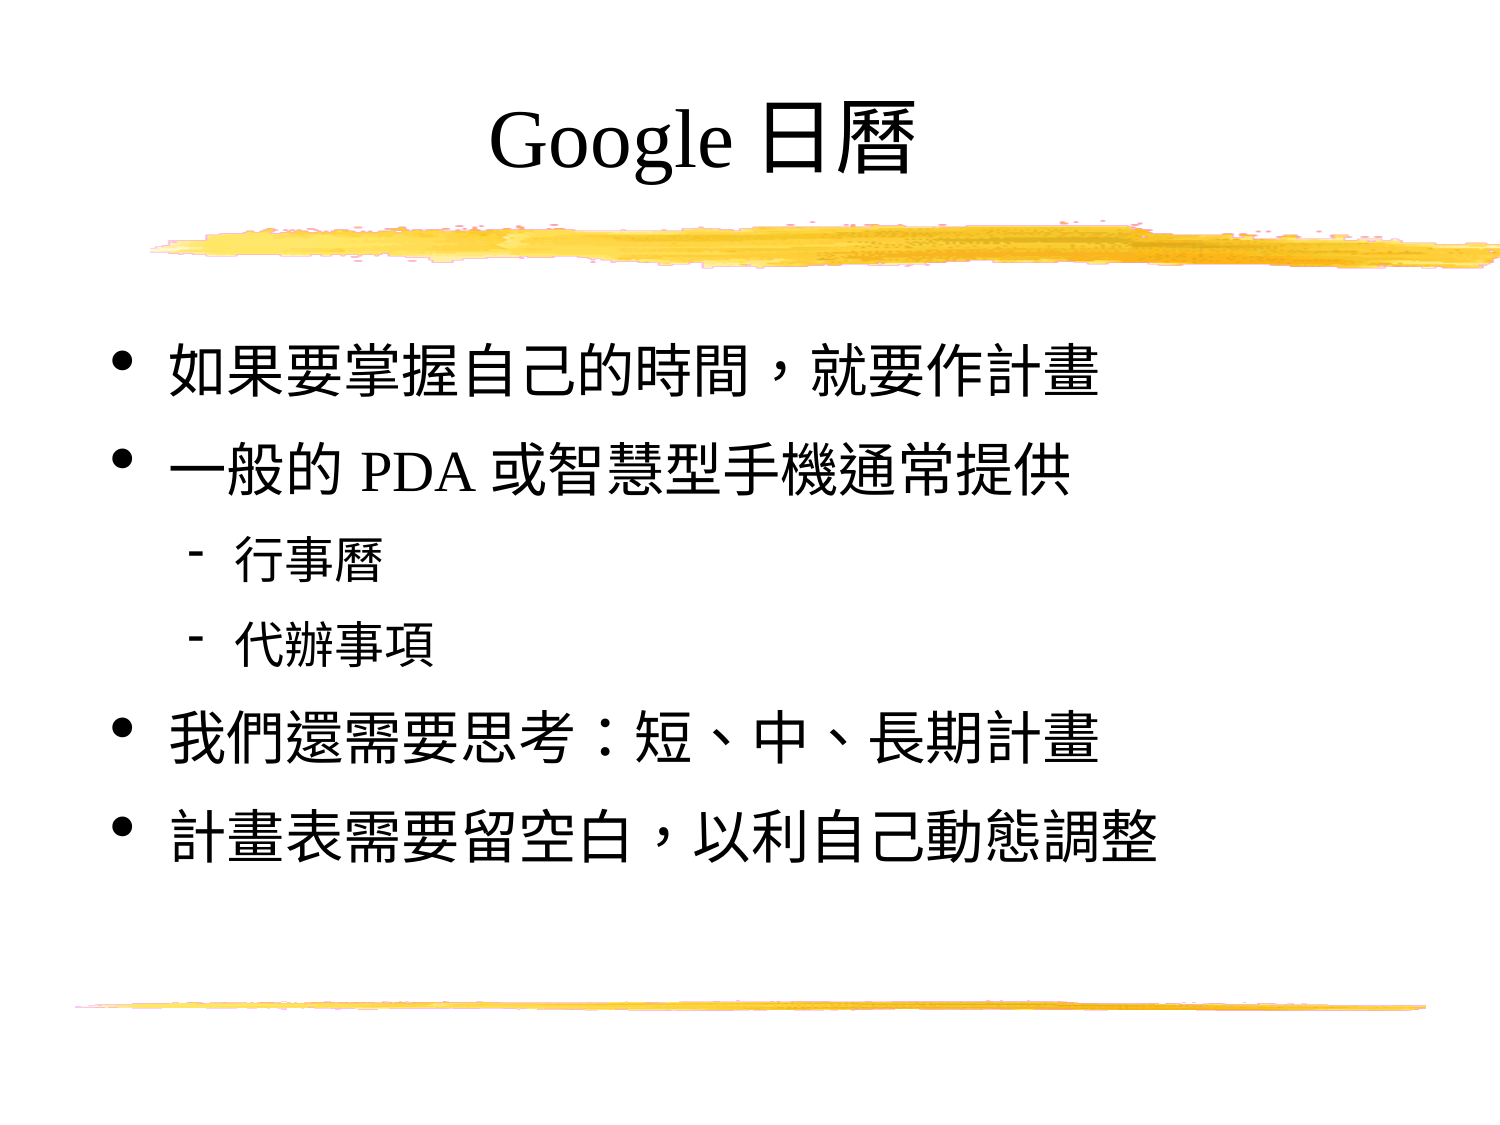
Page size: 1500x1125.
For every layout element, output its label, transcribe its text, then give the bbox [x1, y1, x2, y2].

title Google日曆 [66, 44, 1342, 218]
picture [150, 215, 1500, 279]
picture [75, 999, 1426, 1013]
list 如果要掌握自己的時間，就要作計畫 一般的PDA或智慧型手機通常提供 行事曆 代辦事項 我們還需要思考：短、中、長期計畫 計畫表需要留空白，以利自己動態調整 [112, 324, 1388, 986]
